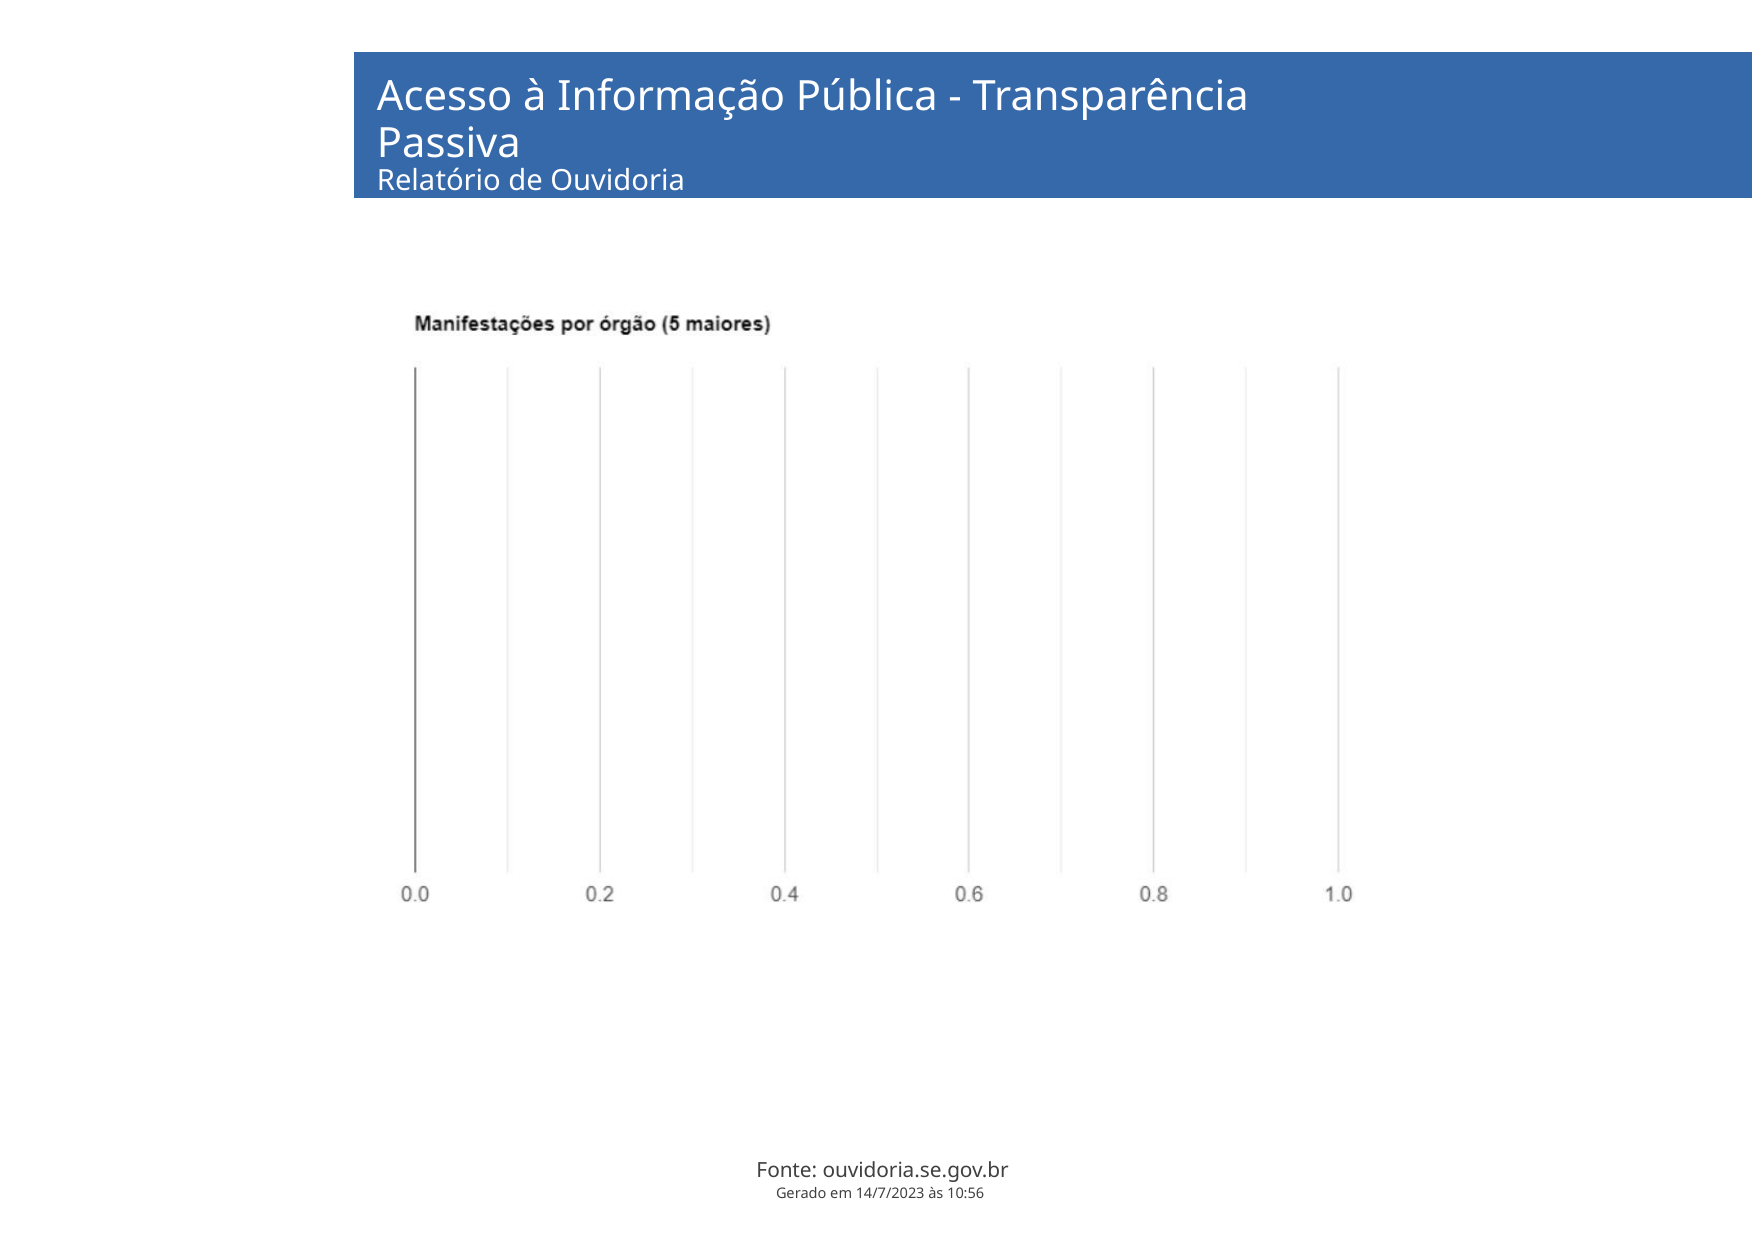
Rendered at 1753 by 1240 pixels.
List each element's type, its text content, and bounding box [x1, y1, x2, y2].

text_box Acesso à Informação Pública - Transparência Passiva Relatório de Ouvidoria EMSETUR - Junho a Junho de 2023 [376, 72, 1403, 228]
text_box Fonte: ouvidoria.se.gov.br Gerado em 14/7/2023 às 10:56 [756, 1158, 1023, 1202]
text_box [155, 211, 1599, 1028]
text_box [354, 52, 1752, 198]
